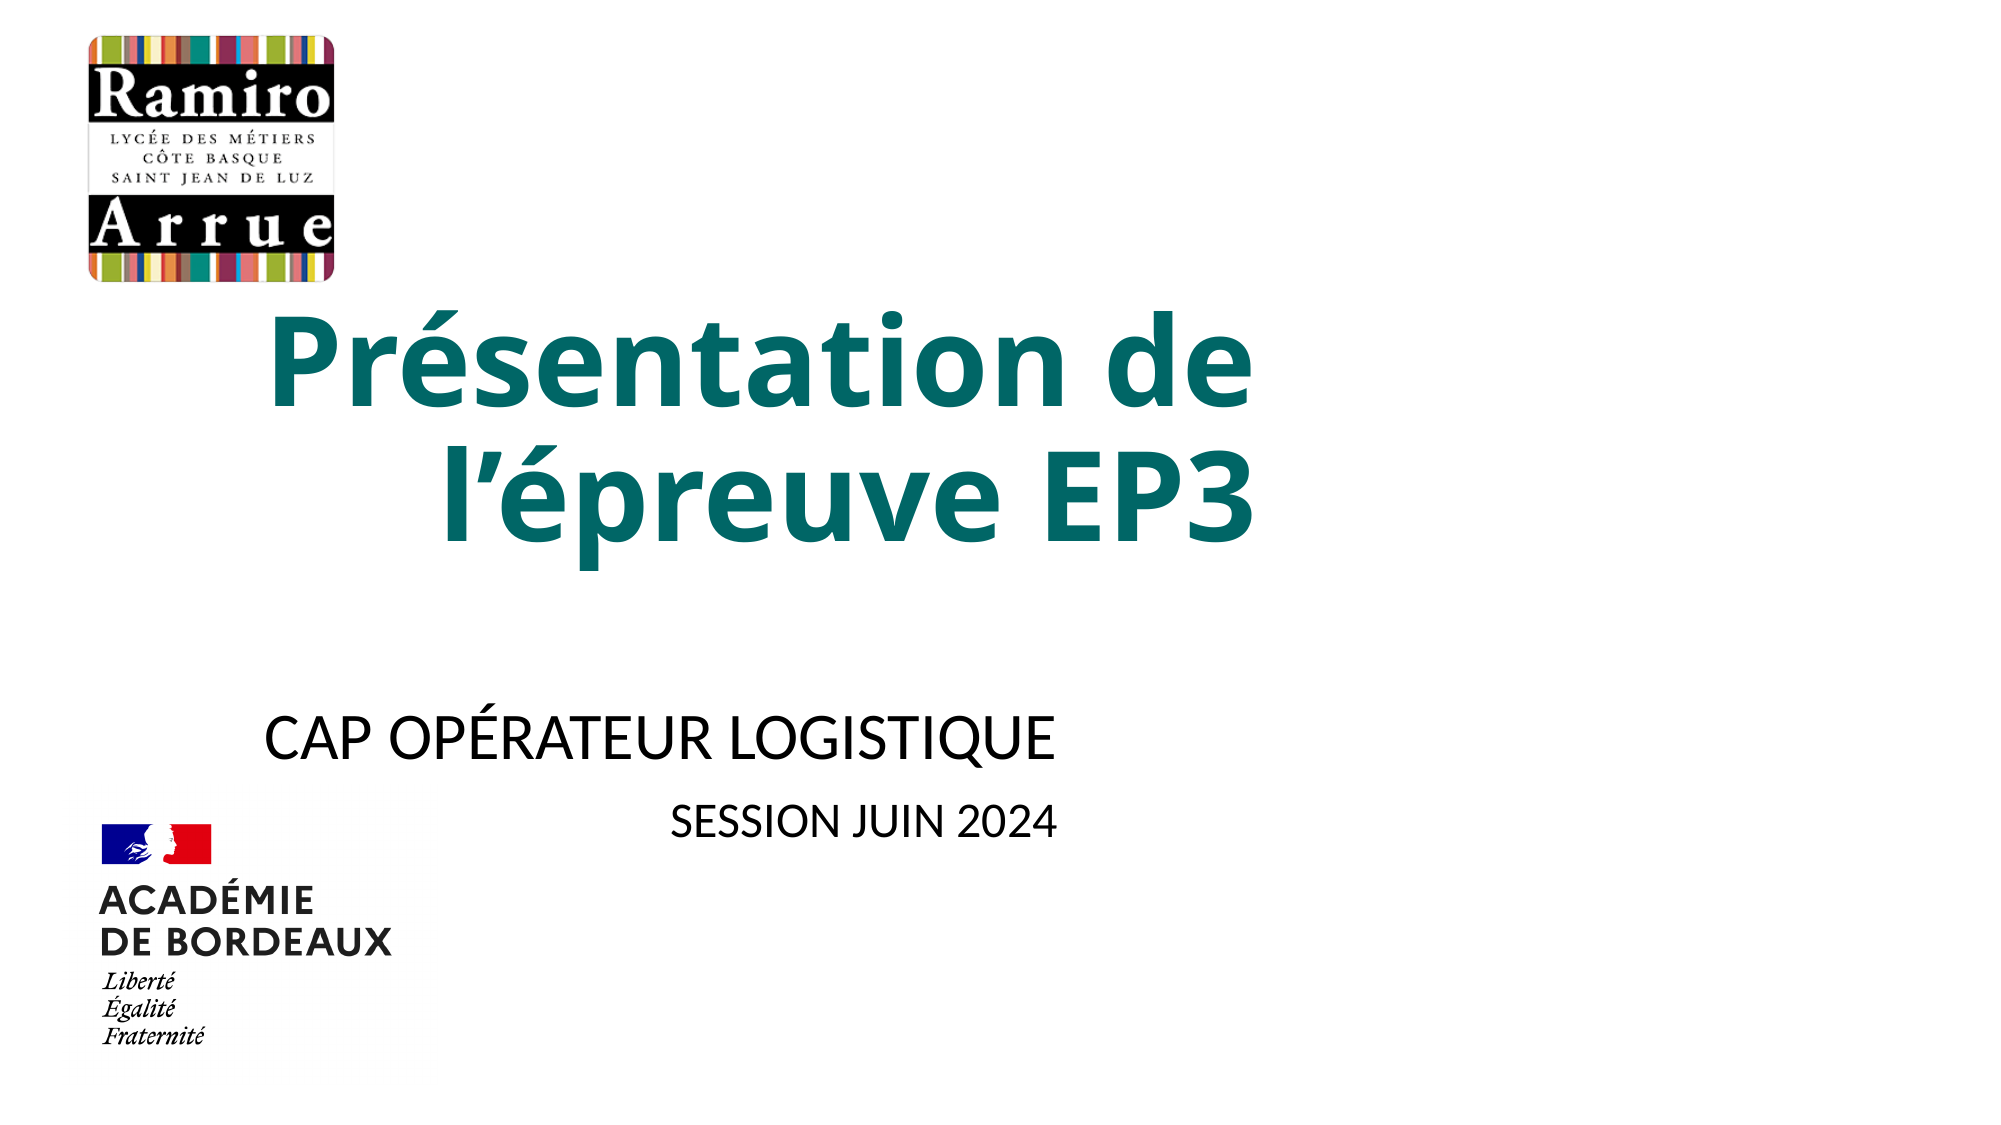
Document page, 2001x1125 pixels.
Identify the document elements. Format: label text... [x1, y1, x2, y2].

subtitle CAP OPÉRATEUR LOGISTIQUE SESSION JUIN 2024 [249, 694, 1750, 966]
title Présentation de l’épreuve EP3 [249, 184, 1750, 576]
picture [0, 18, 423, 300]
picture [62, 784, 438, 1085]
